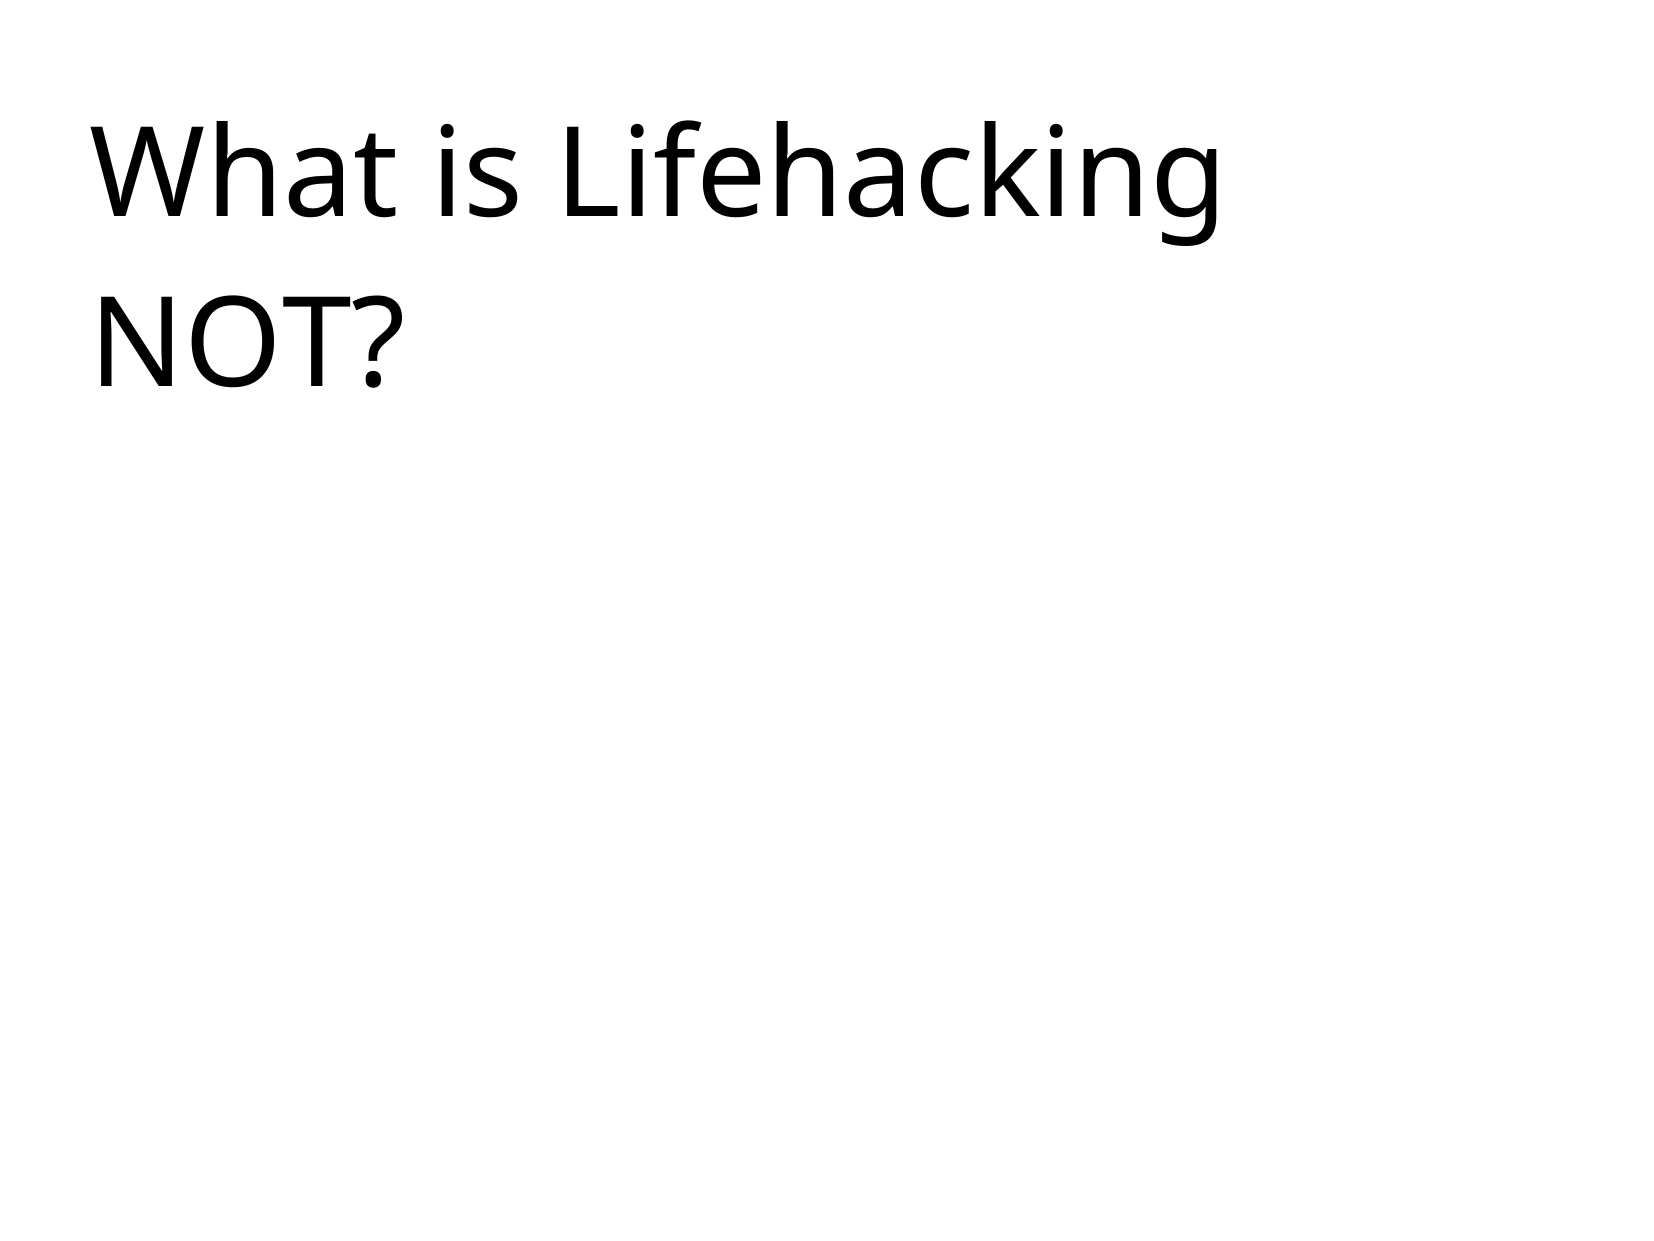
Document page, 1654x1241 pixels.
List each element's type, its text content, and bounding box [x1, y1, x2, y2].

text_box What is Lifehacking NOT? [75, 75, 1576, 235]
